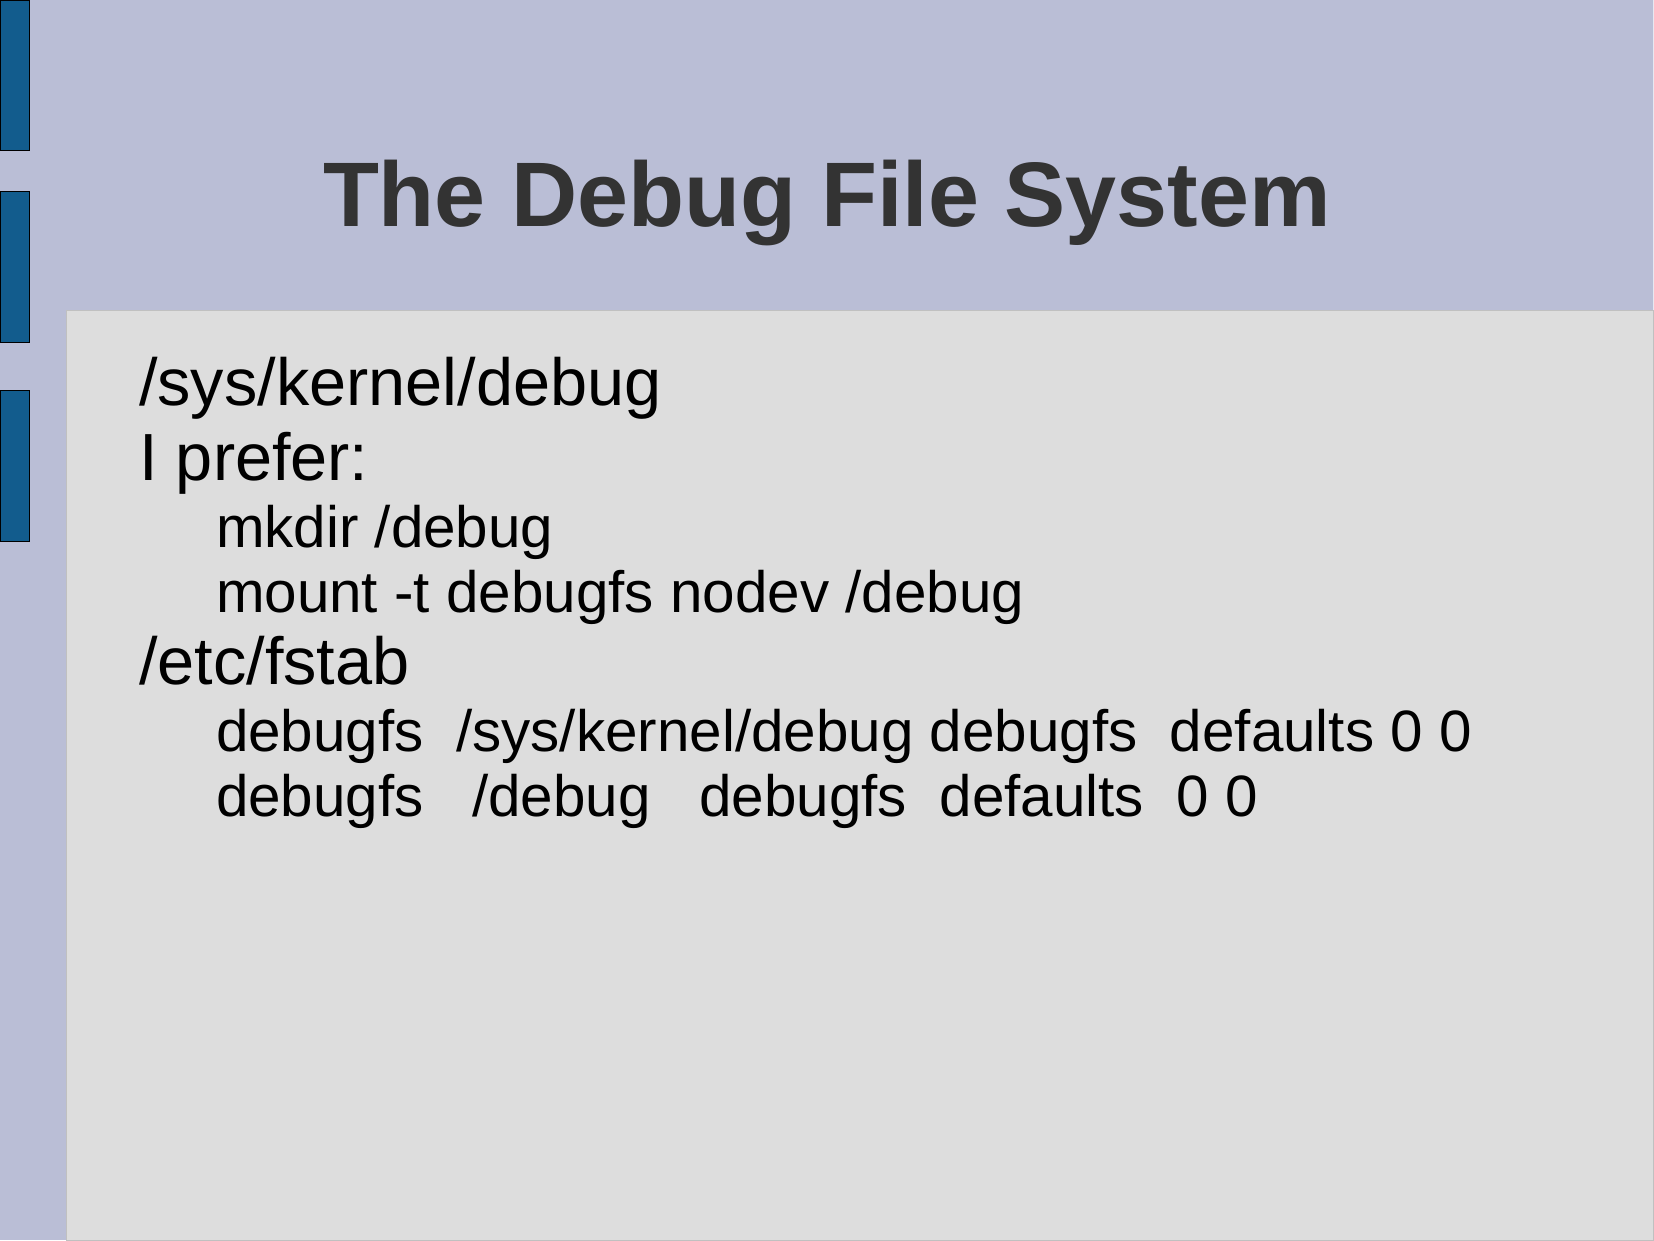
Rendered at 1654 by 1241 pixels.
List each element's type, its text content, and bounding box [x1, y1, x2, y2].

list /sys/kernel/debug I prefer: mkdir /debug mount -t debugfs nodev /debug /etc/fstab debugfs /sys/kernel/debug debugfs defaults 0 0 debugfs /debug debugfs defaults 0 0 [121, 344, 1534, 1112]
title The Debug File System [121, 98, 1534, 291]
